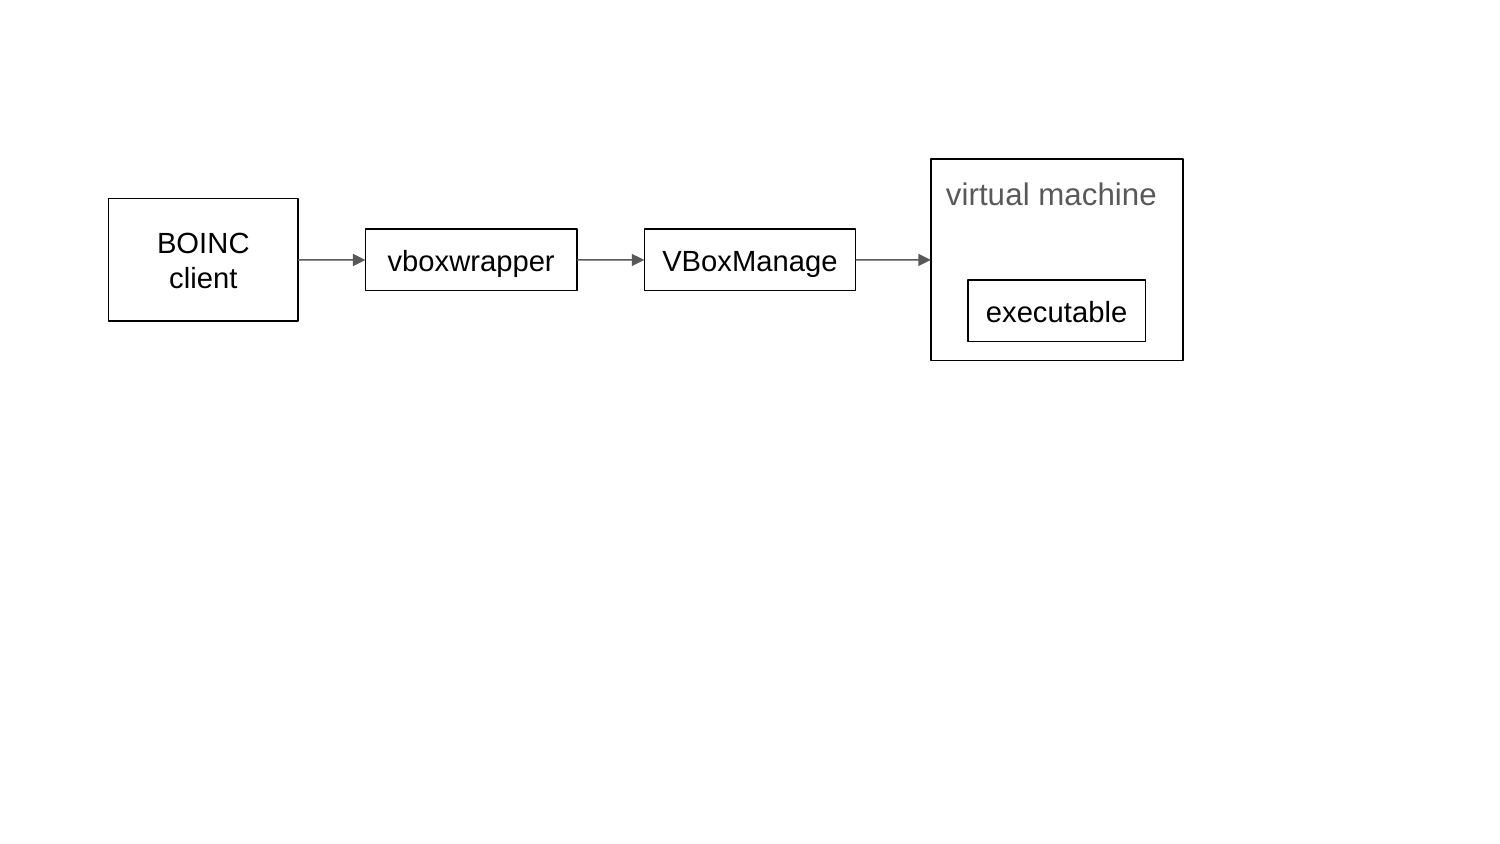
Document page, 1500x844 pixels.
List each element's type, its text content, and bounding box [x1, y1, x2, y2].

text_box virtual machine [930, 159, 1183, 361]
text_box BOINC client [108, 198, 299, 322]
text_box VBoxManage [644, 228, 856, 291]
text_box vboxwrapper [365, 228, 577, 291]
